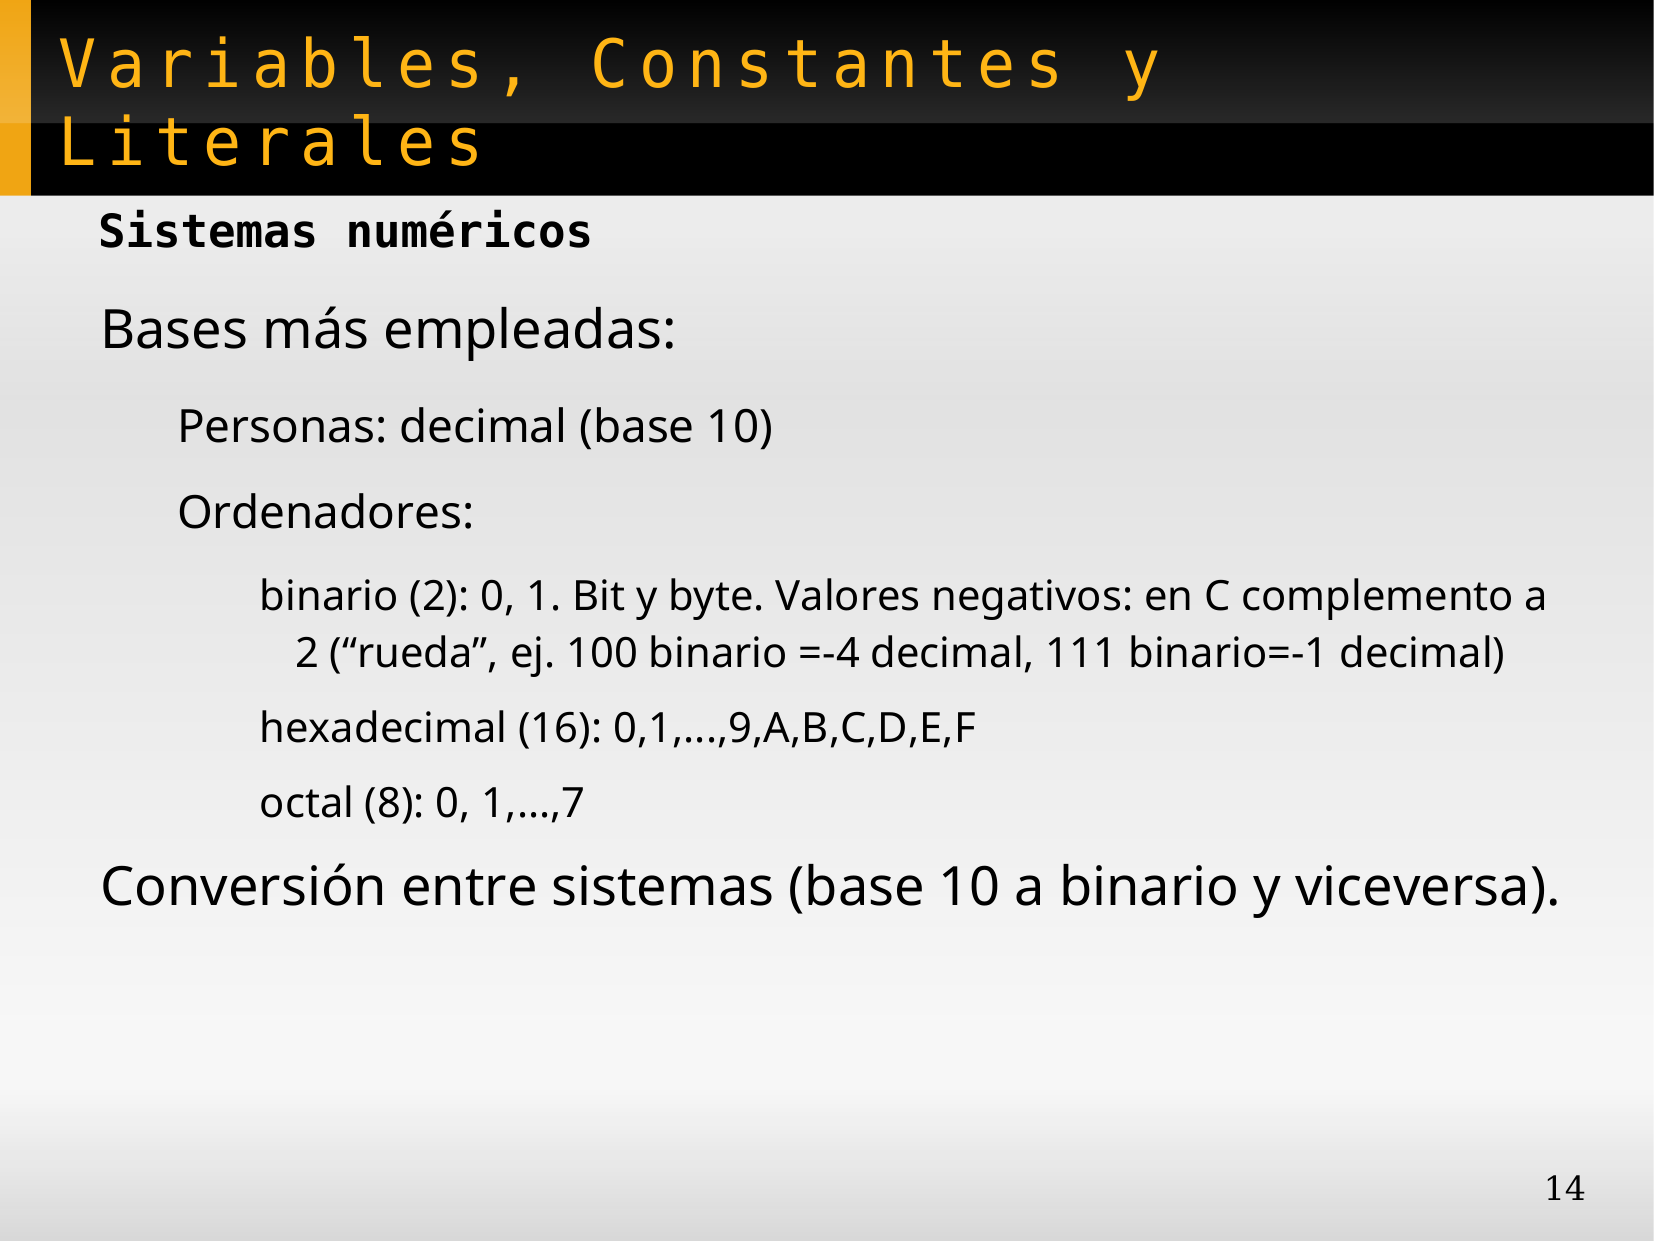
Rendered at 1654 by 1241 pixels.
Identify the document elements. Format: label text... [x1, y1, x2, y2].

picture [0, 0, 1654, 1241]
title Variables, Constantes y Literales [59, 25, 1595, 182]
list Bases más empleadas: Personas: decimal (base 10) Ordenadores: binario (2): 0, 1. Bit y byte. Valores negativos: en C complemento a 2 (“rueda”, ej. 100 binario =-4 decimal, 111 binario=-1 decimal) hexadecimal (16): 0,1,...,9,A,B,C,D,E,F octal (8): 0, 1,...,7 Conversión entre sistemas (base 10 a binario y viceversa). [82, 290, 1571, 1109]
text_box Sistemas numéricos [83, 197, 608, 266]
